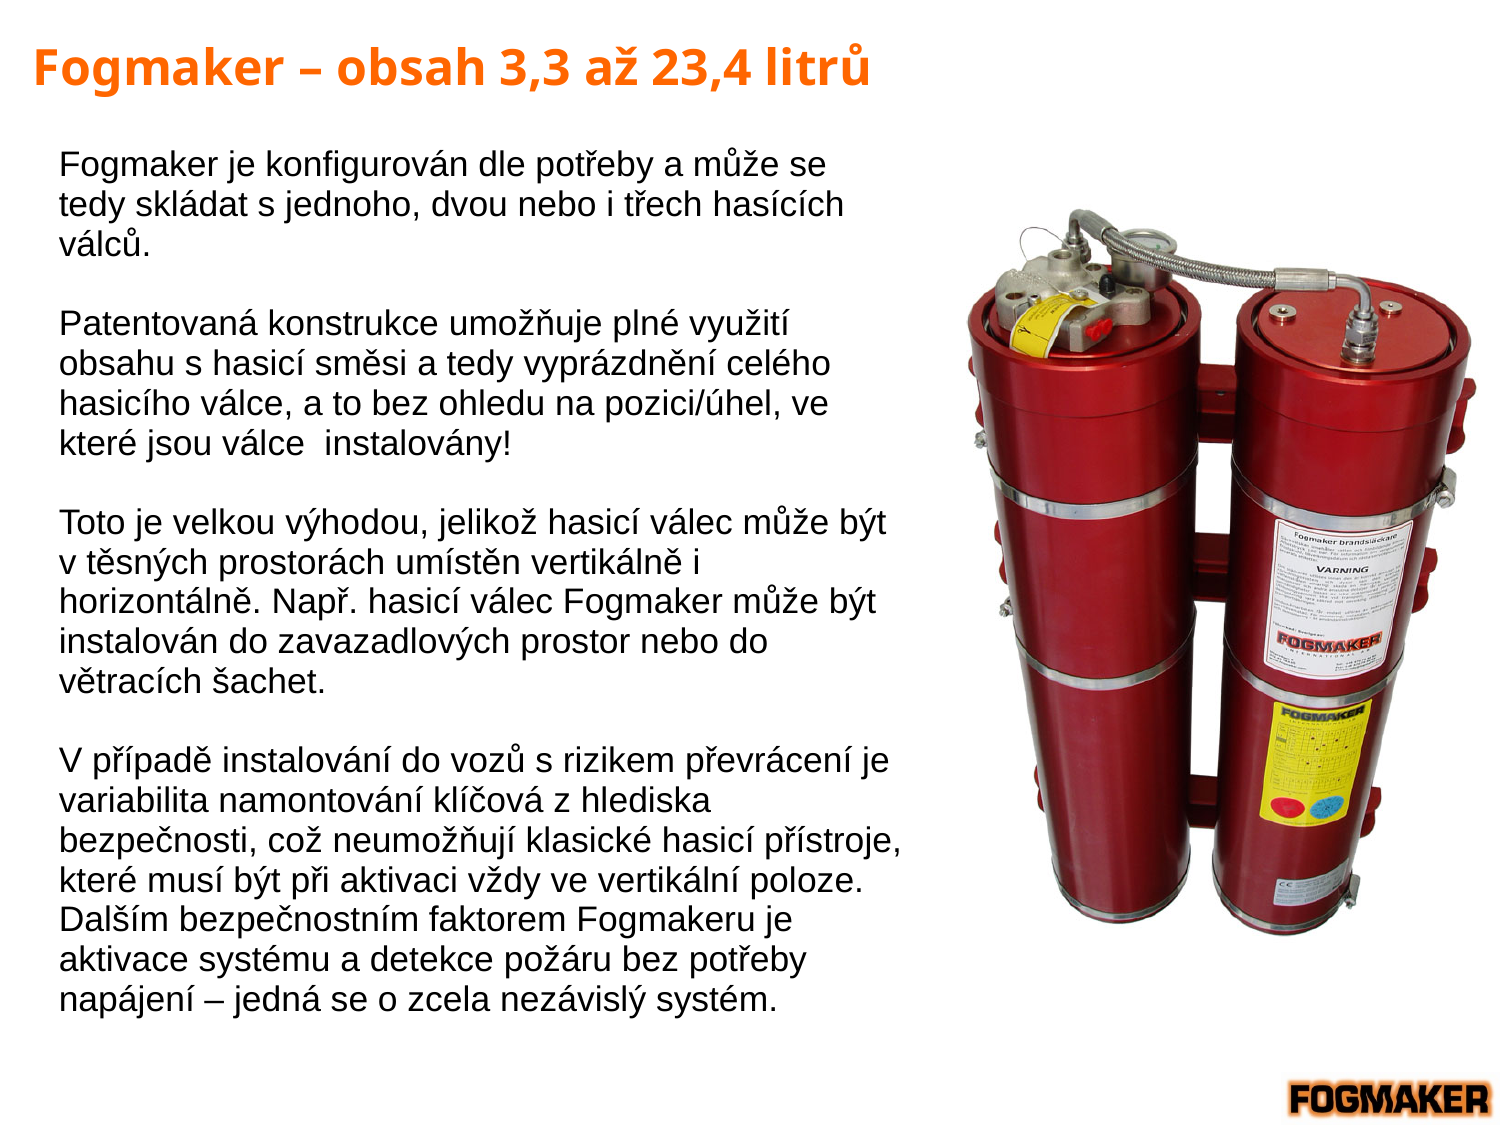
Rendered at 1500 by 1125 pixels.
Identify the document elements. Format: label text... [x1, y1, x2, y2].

picture [1281, 1072, 1500, 1125]
text_box Fogmaker – obsah 3,3 až 23,4 litrů [18, 24, 888, 109]
text_box Fogmaker je konfigurován dle potřeby a může se tedy skládat s jednoho, dvou nebo i třech hasících válců. Patentovaná konstrukce umožňuje plné využití obsahu s hasicí směsi a tedy vyprázdnění celého hasicího válce, a to bez ohledu na pozici/úhel, ve které jsou válce instalovány! Toto je velkou výhodou, jelikož hasicí válec může být v těsných prostorách umístěn vertikálně i horizontálně. Např. hasicí válec Fogmaker může být instalován do zavazadlových prostor nebo do větracích šachet. V případě instalování do vozů s rizikem převrácení je variabilita namontování klíčová z hlediska bezpečnosti, což neumožňují klasické hasicí přístroje, které musí být při aktivaci vždy ve vertikální poloze. Dalším bezpečnostním faktorem Fogmakeru je aktivace systému a detekce požáru bez potřeby napájení – jedná se o zcela nezávislý systém. [44, 137, 919, 1027]
picture [951, 196, 1500, 950]
